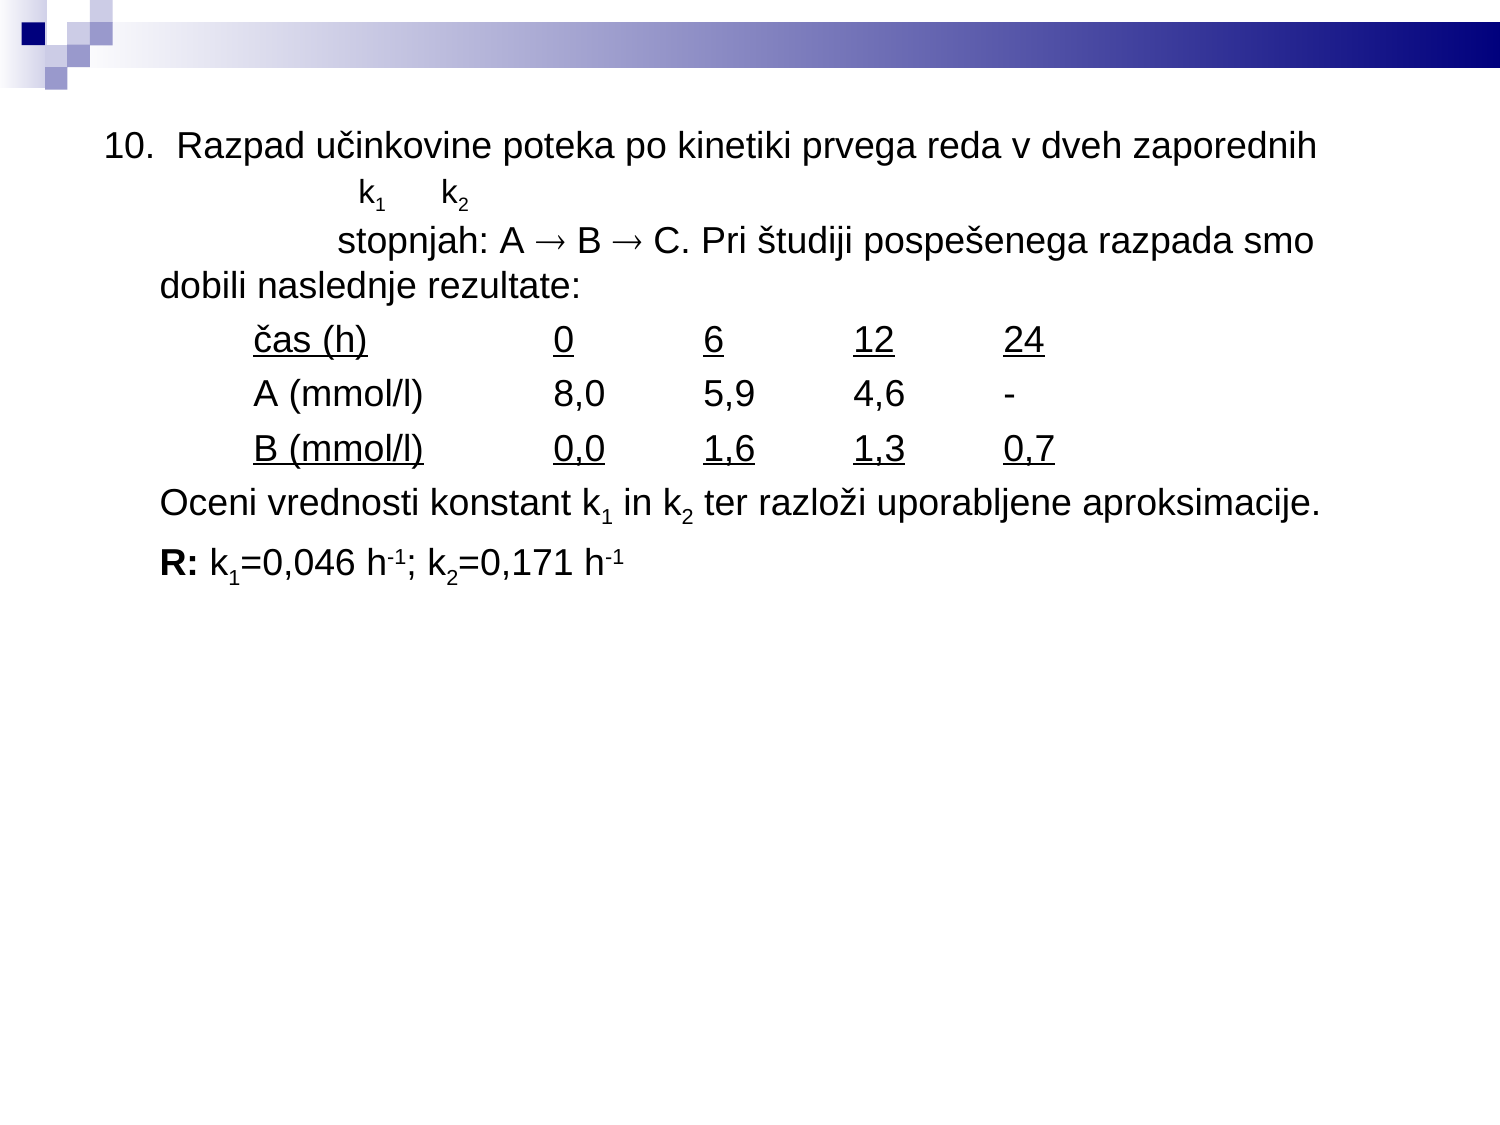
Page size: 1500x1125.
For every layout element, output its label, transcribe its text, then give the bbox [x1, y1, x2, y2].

list 10. Razpad učinkovine poteka po kinetiki prvega reda v dveh zaporednih k1 k2 stopnjah: A  B  C. Pri študiji pospešenega razpada smo dobili naslednje rezultate: čas (h) 0 6 12 24 A (mmol/l) 8,0 5,9 4,6 - B (mmol/l) 0,0 1,6 1,3 0,7 Oceni vrednosti konstant k1 in k2 ter razloži uporabljene aproksimacije. R: k1=0,046 h-1; k2=0,171 h-1 [88, 113, 1415, 752]
